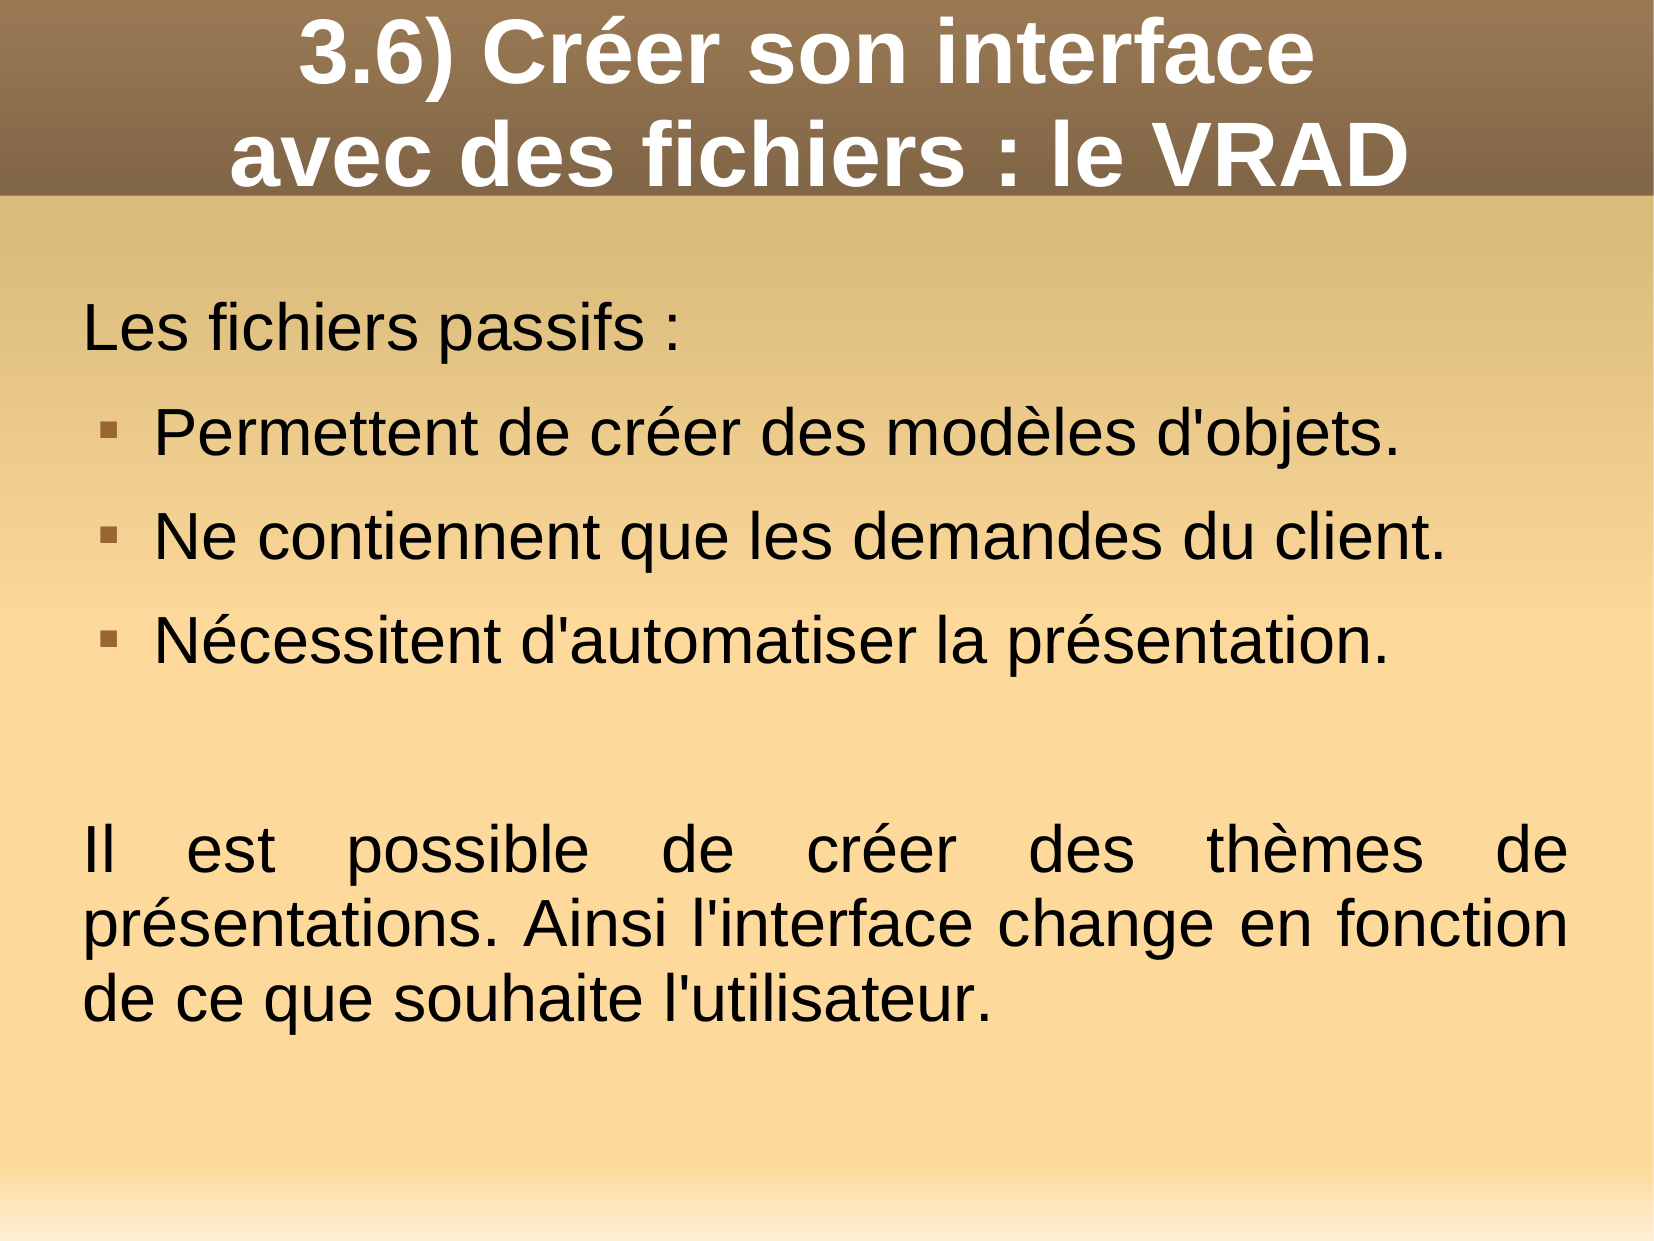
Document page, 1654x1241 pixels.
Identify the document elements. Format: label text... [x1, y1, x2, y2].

picture [0, 0, 1654, 1241]
list Les fichiers passifs : Permettent de créer des modèles d'objets. Ne contiennent que les demandes du client. Nécessitent d'automatiser la présentation. Il est possible de créer des thèmes de présentations. Ainsi l'interface change en fonction de ce que souhaite l'utilisateur. [82, 290, 1571, 1094]
title 3.6) Créer son interface avec des fichiers : le VRAD [76, 1, 1565, 207]
